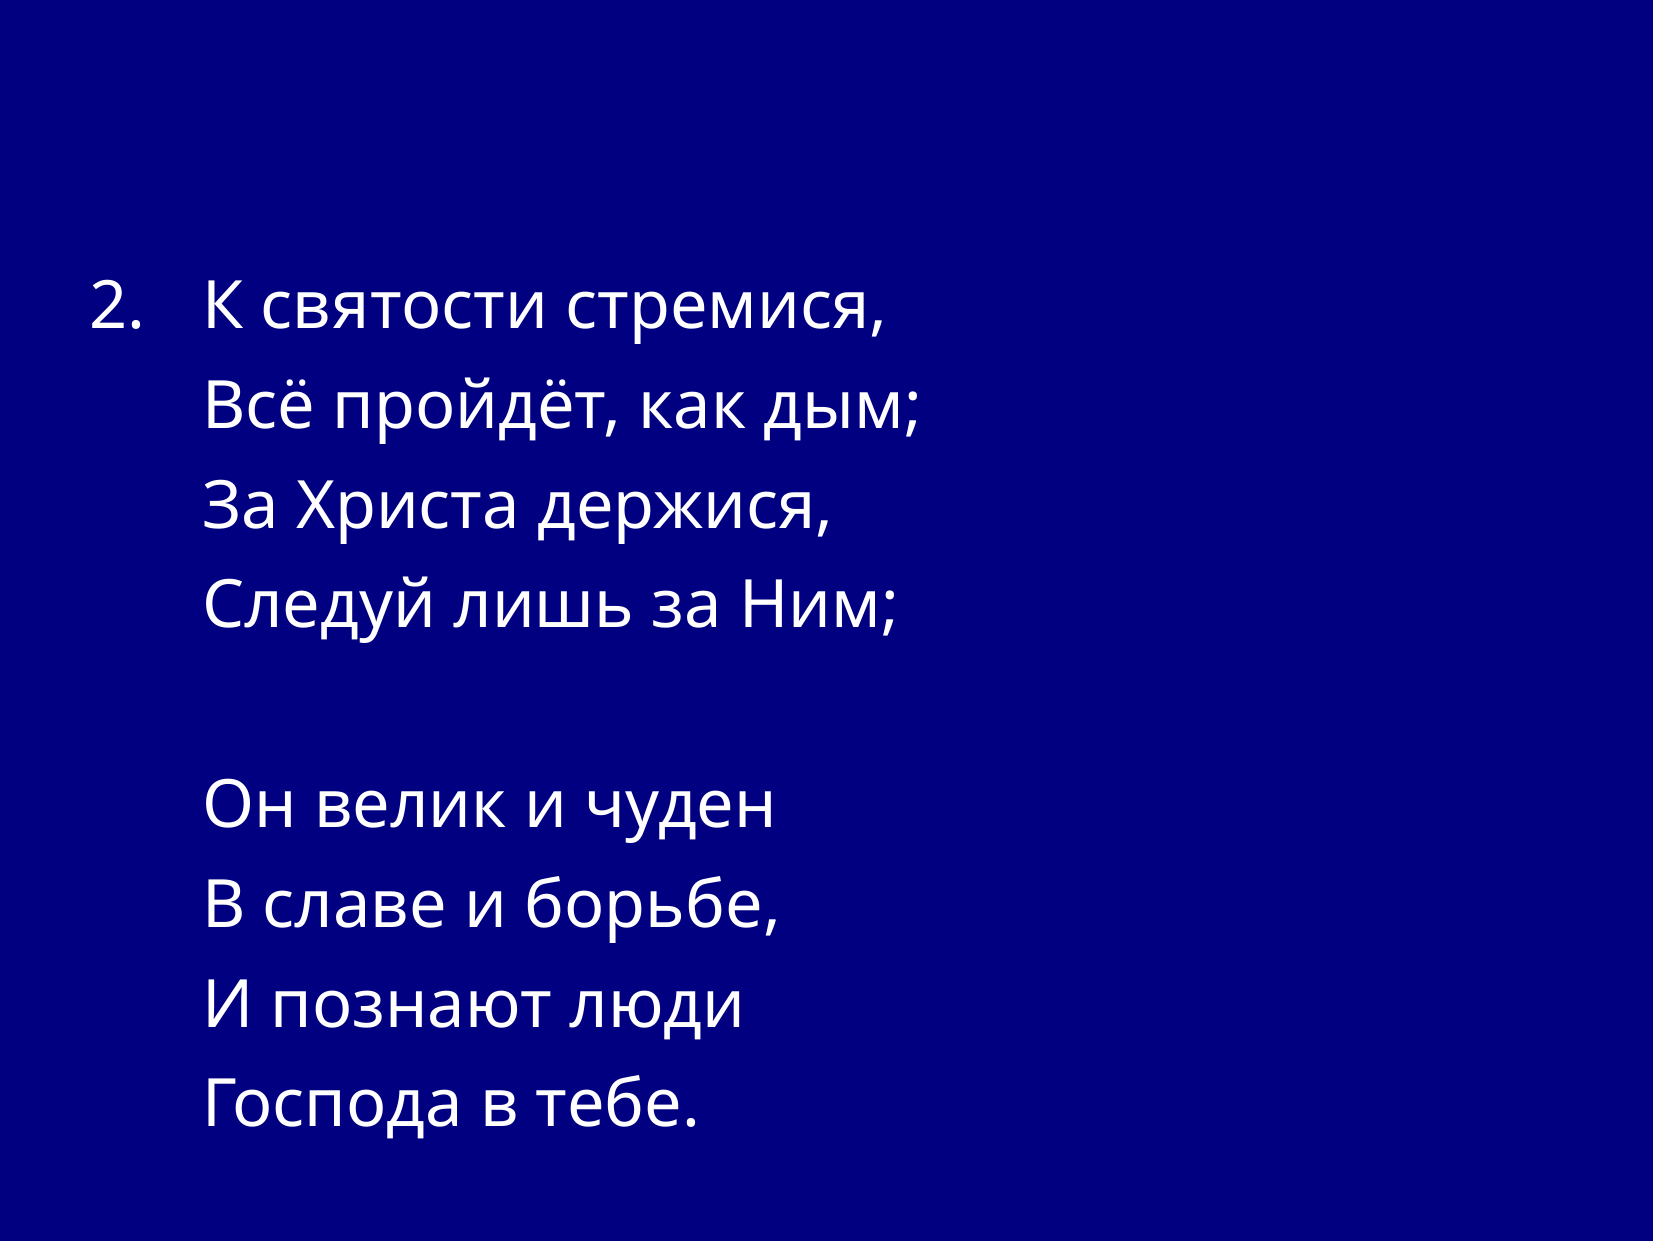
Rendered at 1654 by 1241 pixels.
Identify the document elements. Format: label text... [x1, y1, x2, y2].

text_box 2. К святости стремися, Всё пройдёт, как дым; За Христа держися, Следуй лишь за Ним; Он велик и чуден В славе и борьбе, И познают люди Господа в тебе. [75, 150, 1576, 1163]
